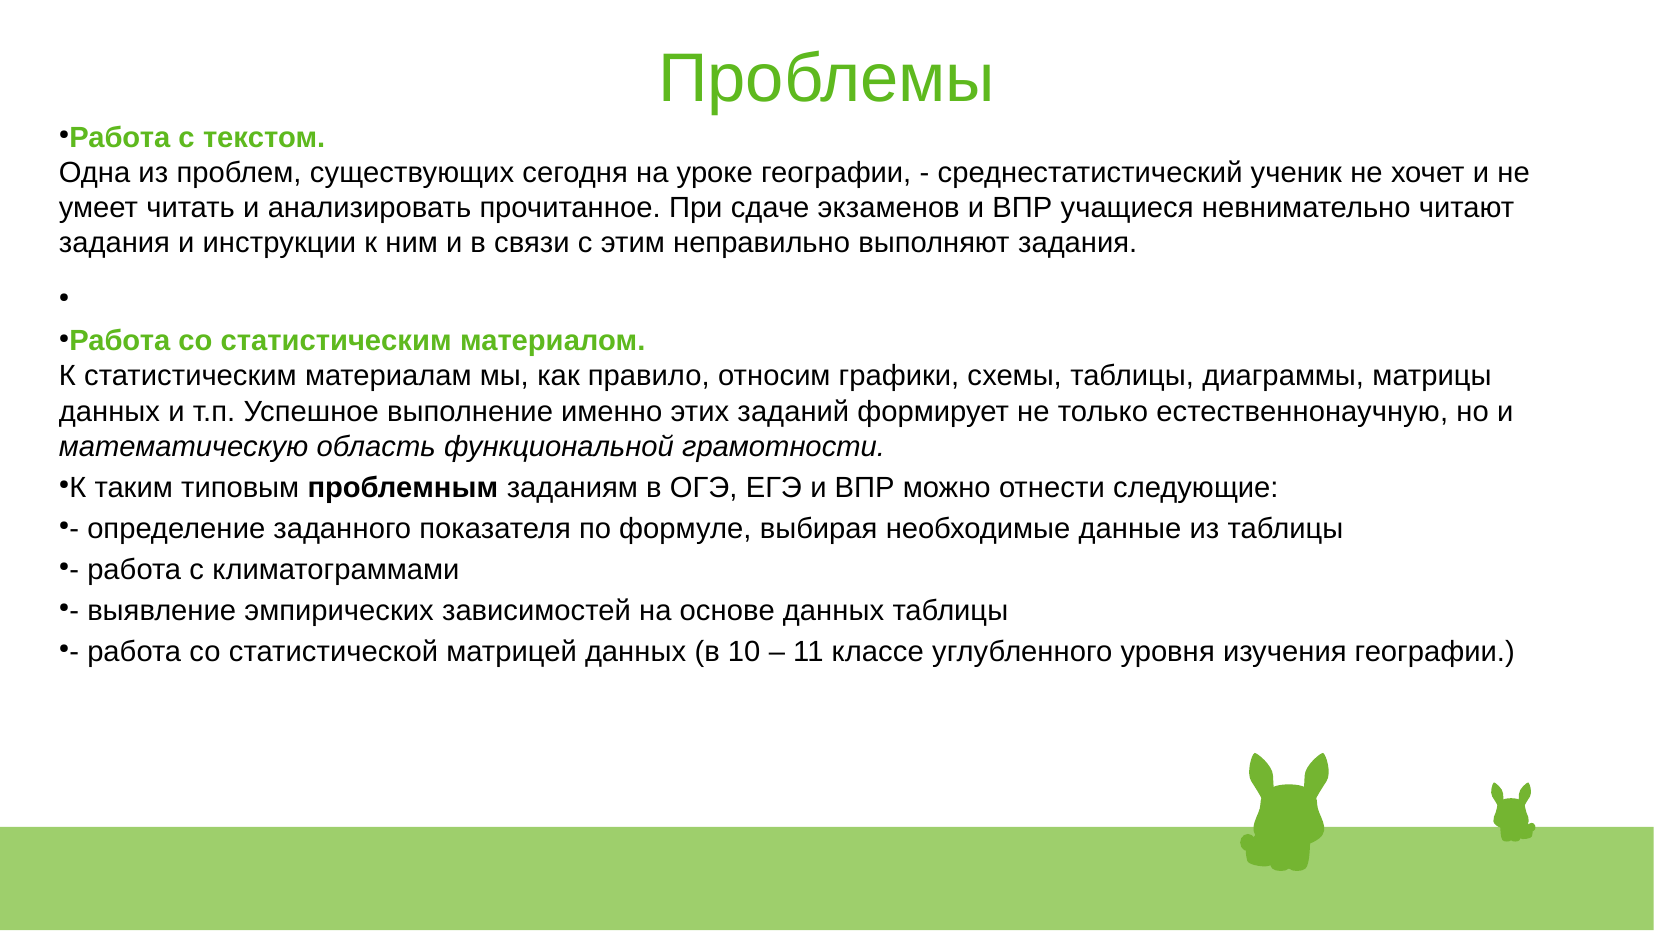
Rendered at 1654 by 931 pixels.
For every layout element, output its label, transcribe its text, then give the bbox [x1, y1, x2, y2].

list Работа с текстом. Одна из проблем, существующих сегодня на уроке географии, - среднестатистический ученик не хочет и не умеет читать и анализировать прочитанное. При сдаче экзаменов и ВПР учащиеся невнимательно читают задания и инструкции к ним и в связи с этим неправильно выполняют задания. Работа со статистическим материалом. К статистическим материалам мы, как правило, относим графики, схемы, таблицы, диаграммы, матрицы данных и т.п. Успешное выполнение именно этих заданий формирует не только естественнонаучную, но и математическую область функциональной грамотности. К таким типовым проблемным заданиям в ОГЭ, ЕГЭ и ВПР можно отнести следующие: - определение заданного показателя по формуле, выбирая необходимые данные из таблицы - работа с климатограммами - выявление эмпирических зависимостей на основе данных таблицы - работа со статистической матрицей данных (в 10 – 11 классе углубленного уровня изучения географии.) [59, 118, 1536, 798]
title Проблемы [88, 0, 1565, 148]
